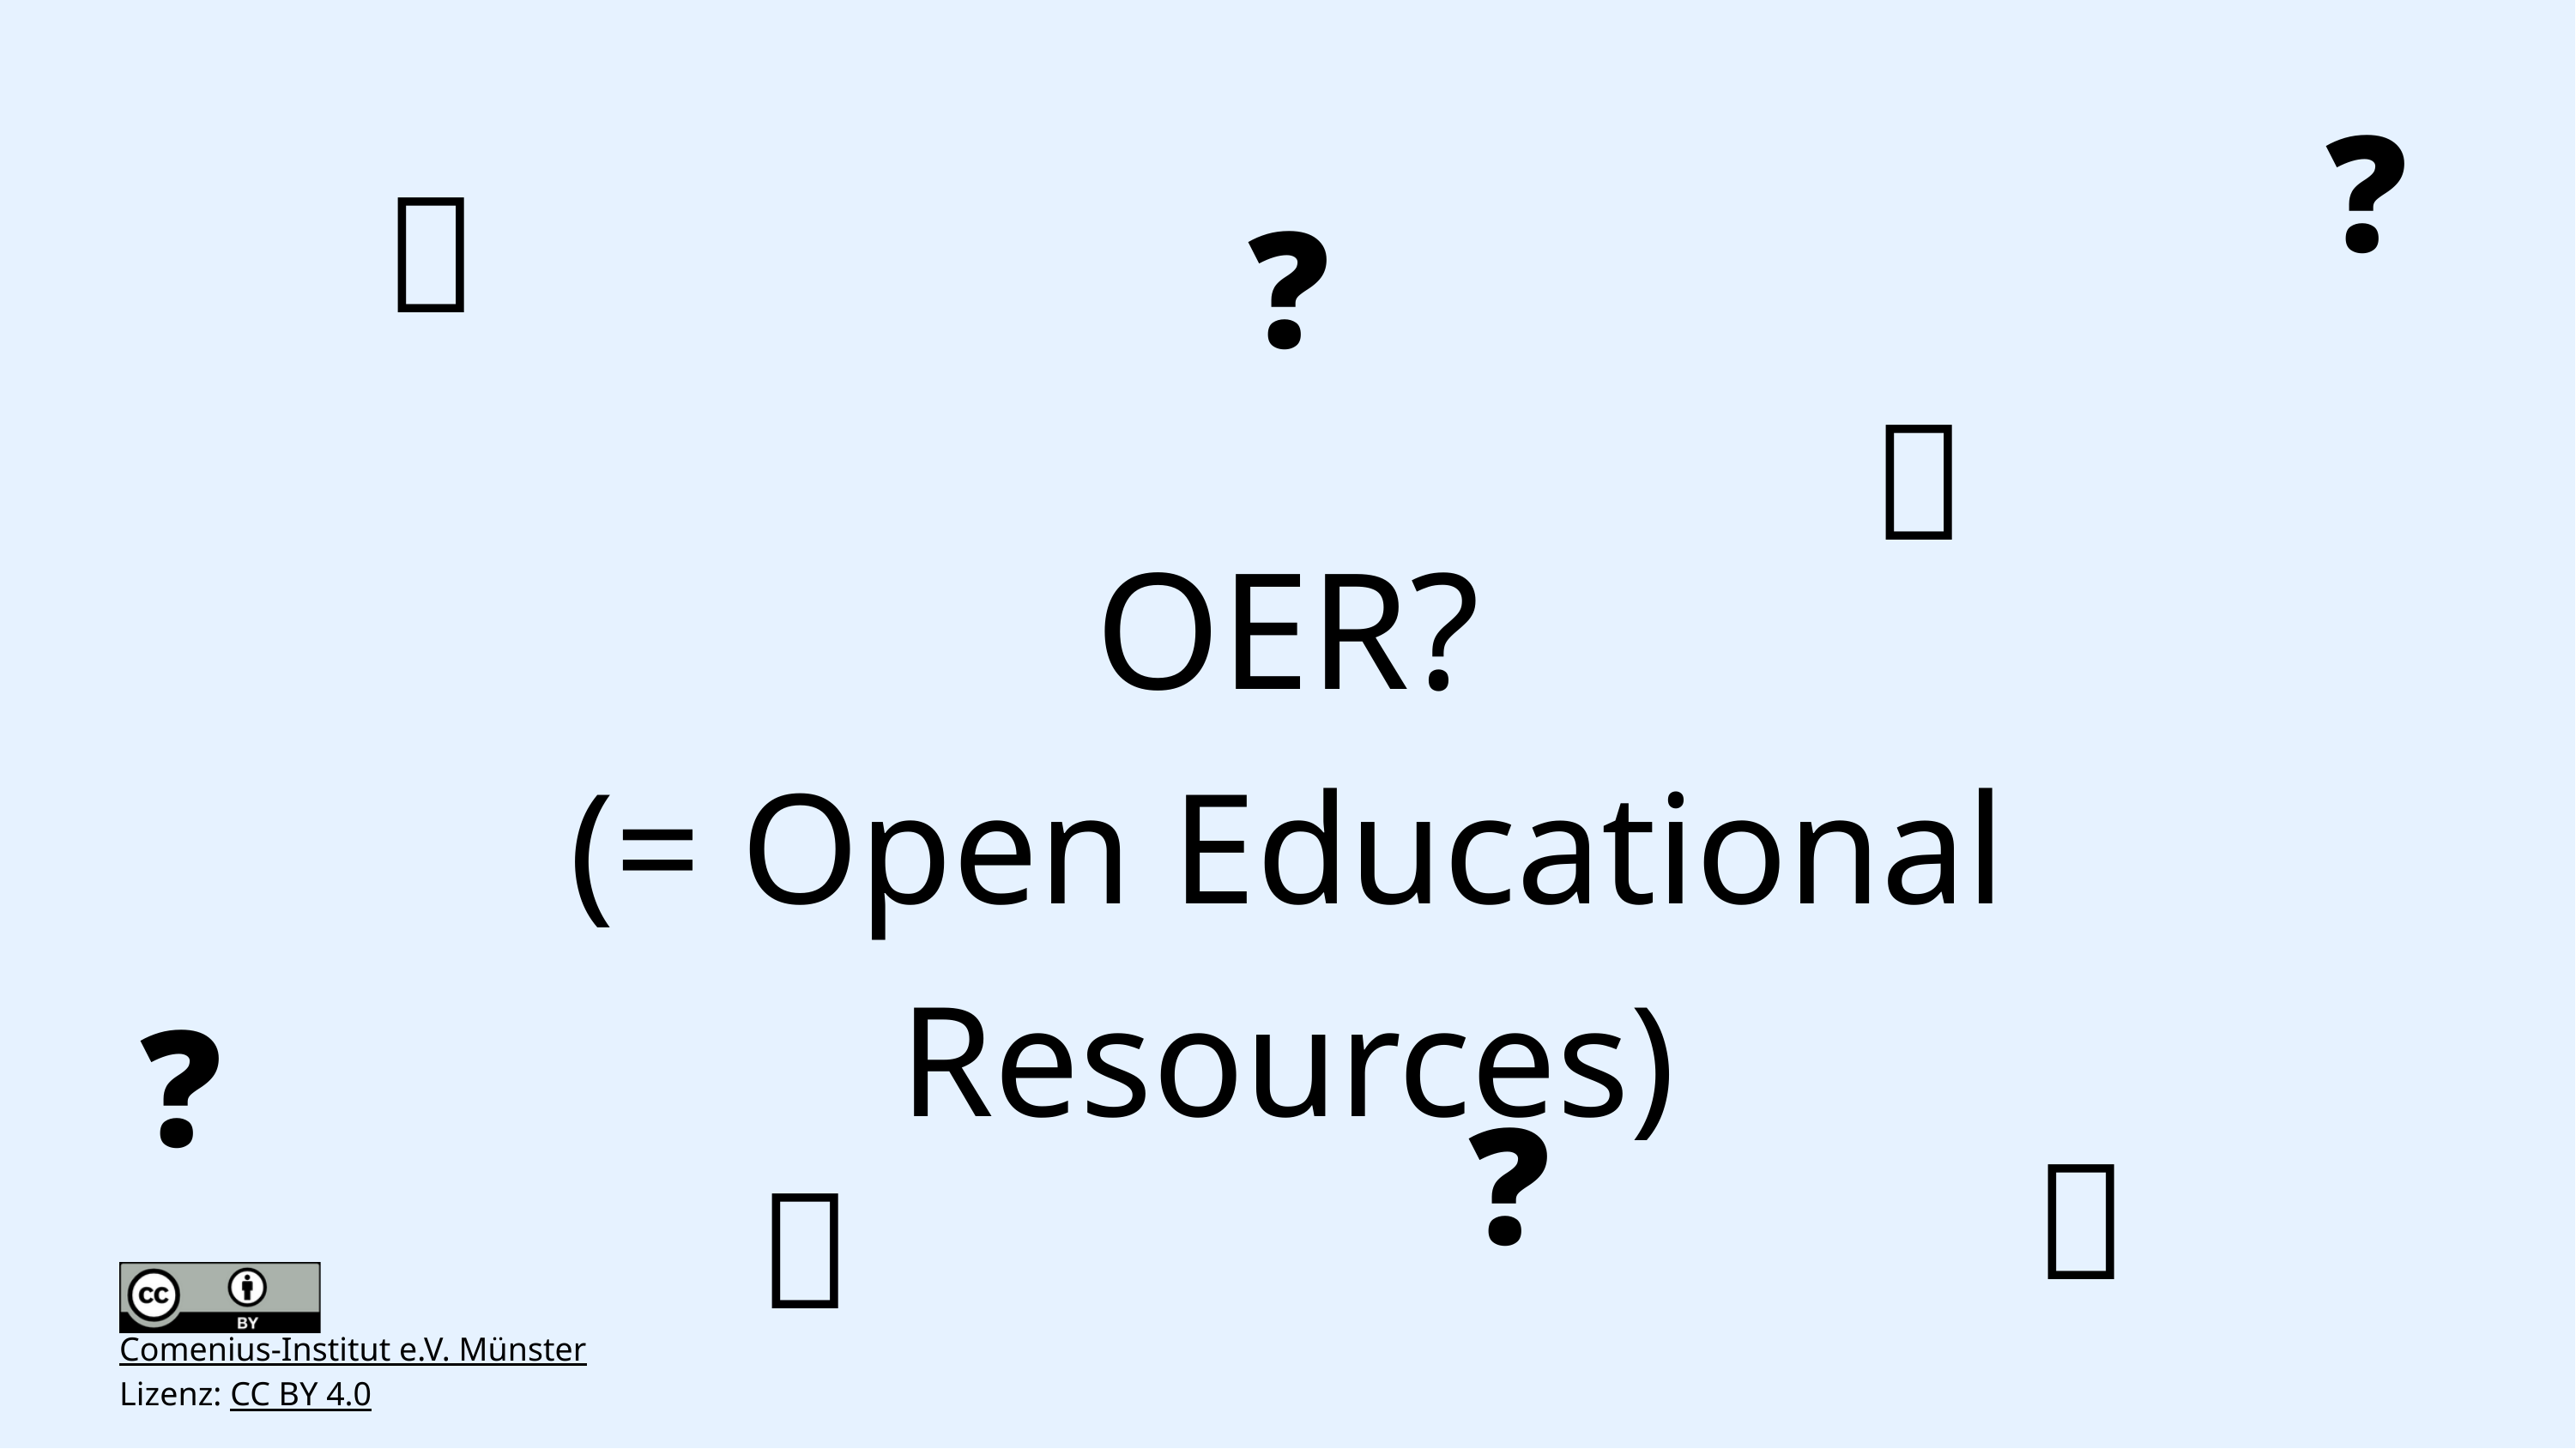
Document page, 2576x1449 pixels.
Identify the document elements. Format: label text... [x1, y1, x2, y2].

text_box 🤔 [1971, 1086, 2192, 1304]
text_box ❓ [1176, 154, 1399, 372]
text_box ❓ [2254, 58, 2476, 277]
text_box ❓ [1398, 1051, 1619, 1269]
text_box 🤔 [1808, 347, 2030, 565]
text_box [119, 1262, 321, 1327]
text_box Comenius-Institut e.V. Münster Lizenz: CC BY 4.0 [119, 1327, 1378, 1416]
text_box 🤔 [695, 1115, 916, 1327]
text_box 🤔 [320, 119, 542, 337]
text_box ❓ [70, 953, 291, 1171]
text_box OER? (= Open Educational Resources) [320, 496, 2255, 927]
